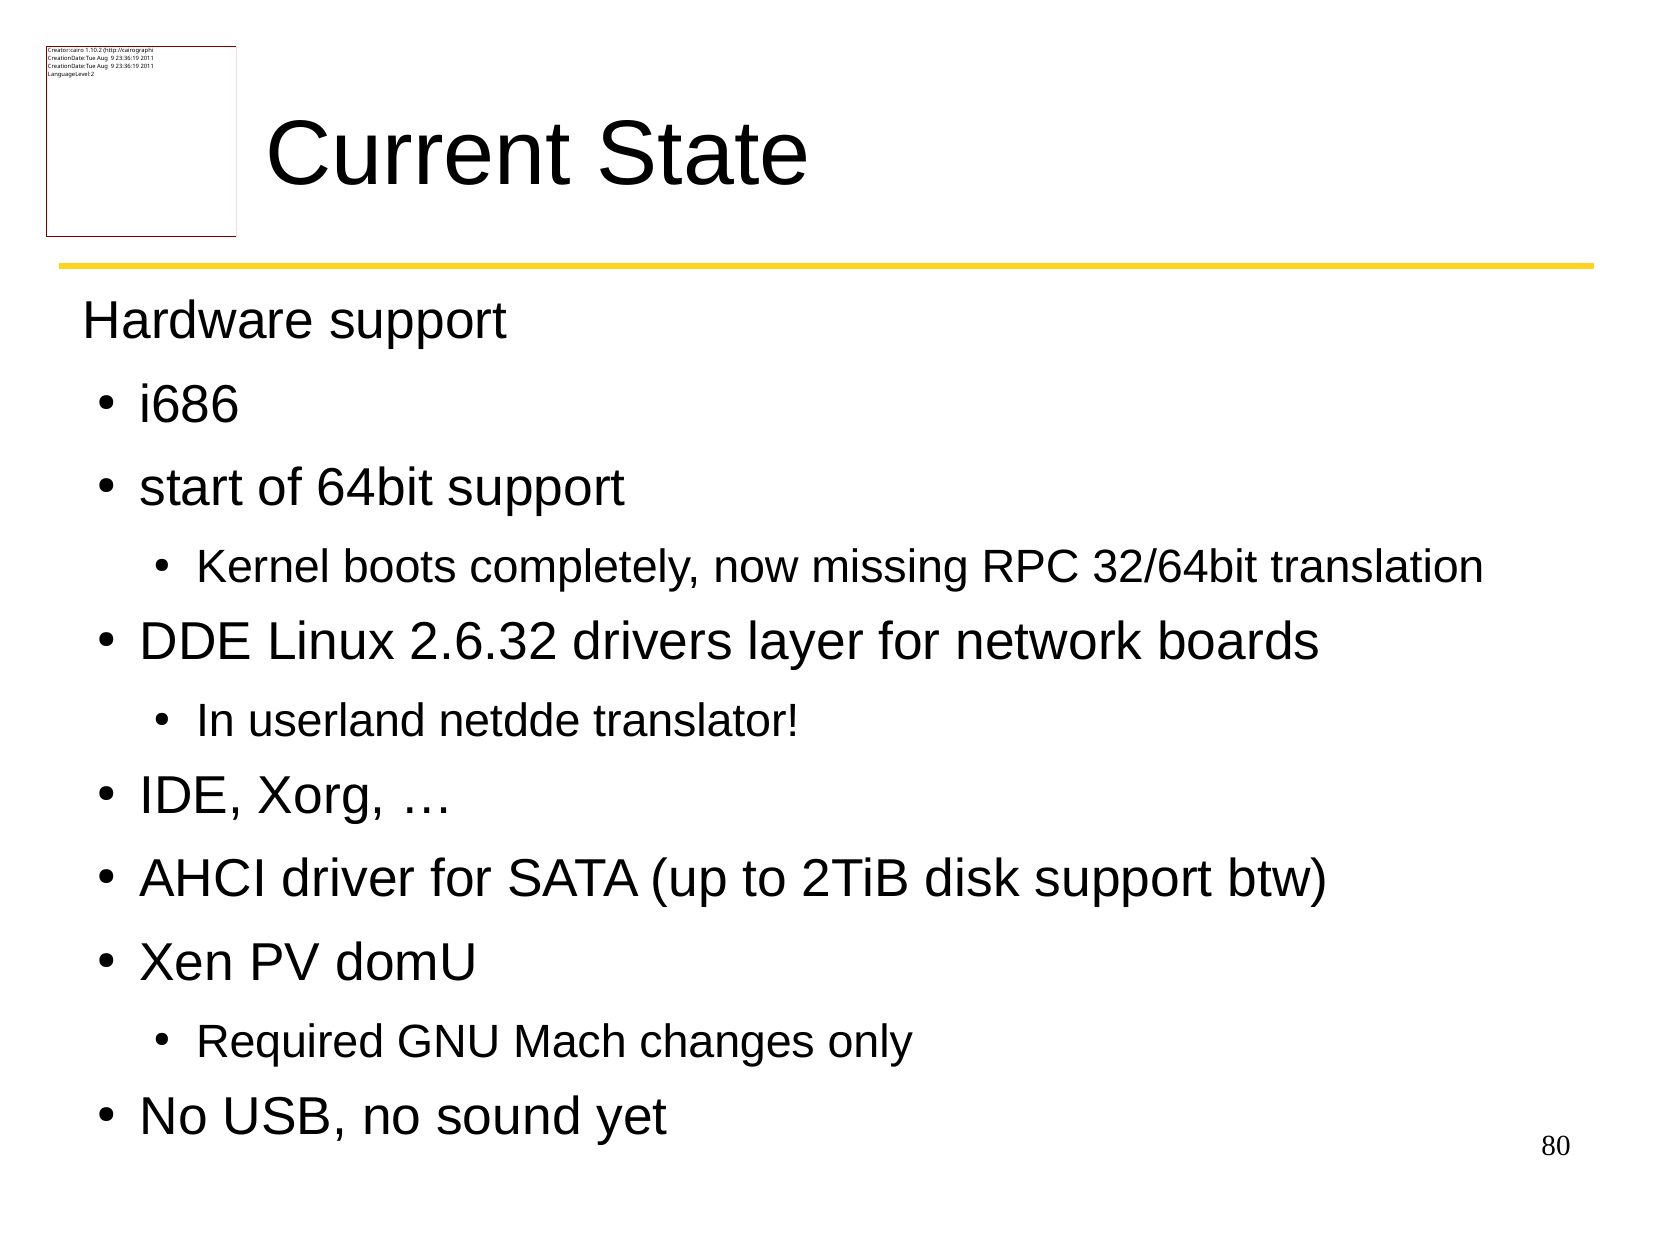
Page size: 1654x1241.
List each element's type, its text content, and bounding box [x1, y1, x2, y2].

title Current State [265, 49, 1571, 257]
list Hardware support i686 start of 64bit support Kernel boots completely, now missing RPC 32/64bit translation DDE Linux 2.6.32 drivers layer for network boards In userland netdde translator! IDE, Xorg, … AHCI driver for SATA (up to 2TiB disk support btw) Xen PV domU Required GNU Mach changes only No USB, no sound yet [82, 290, 1571, 1152]
